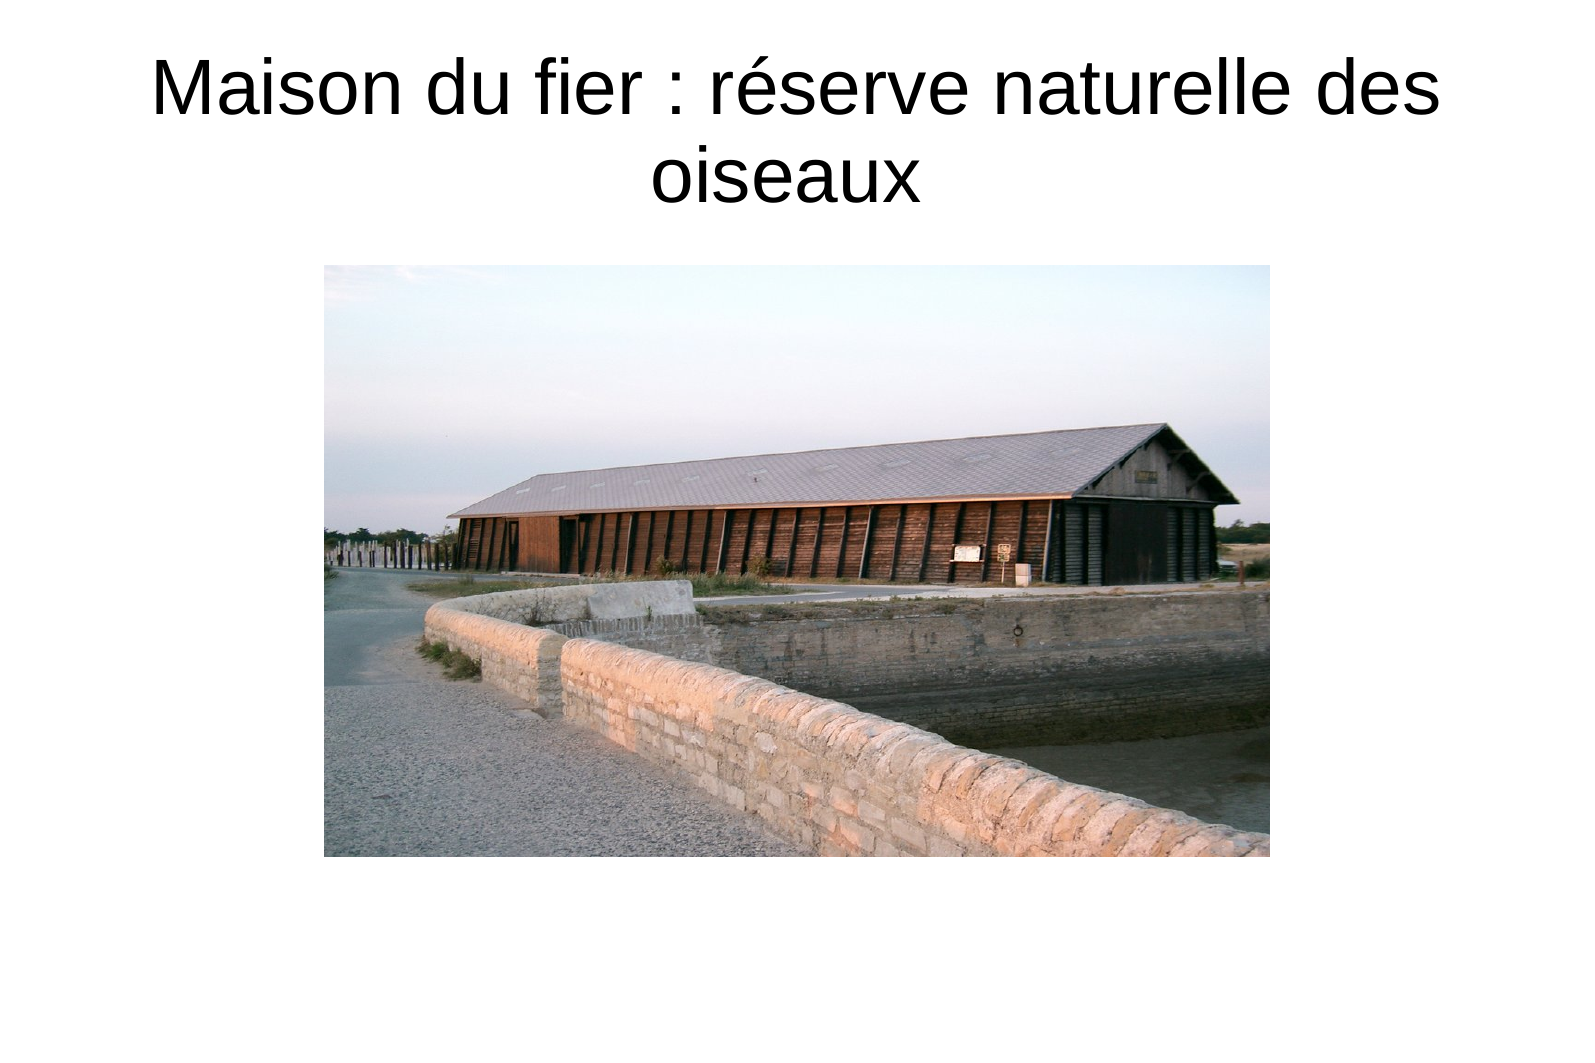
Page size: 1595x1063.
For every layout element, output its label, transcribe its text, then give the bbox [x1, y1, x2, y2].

picture [324, 265, 1270, 857]
title Maison du fier : réserve naturelle des oiseaux [79, 42, 1515, 220]
